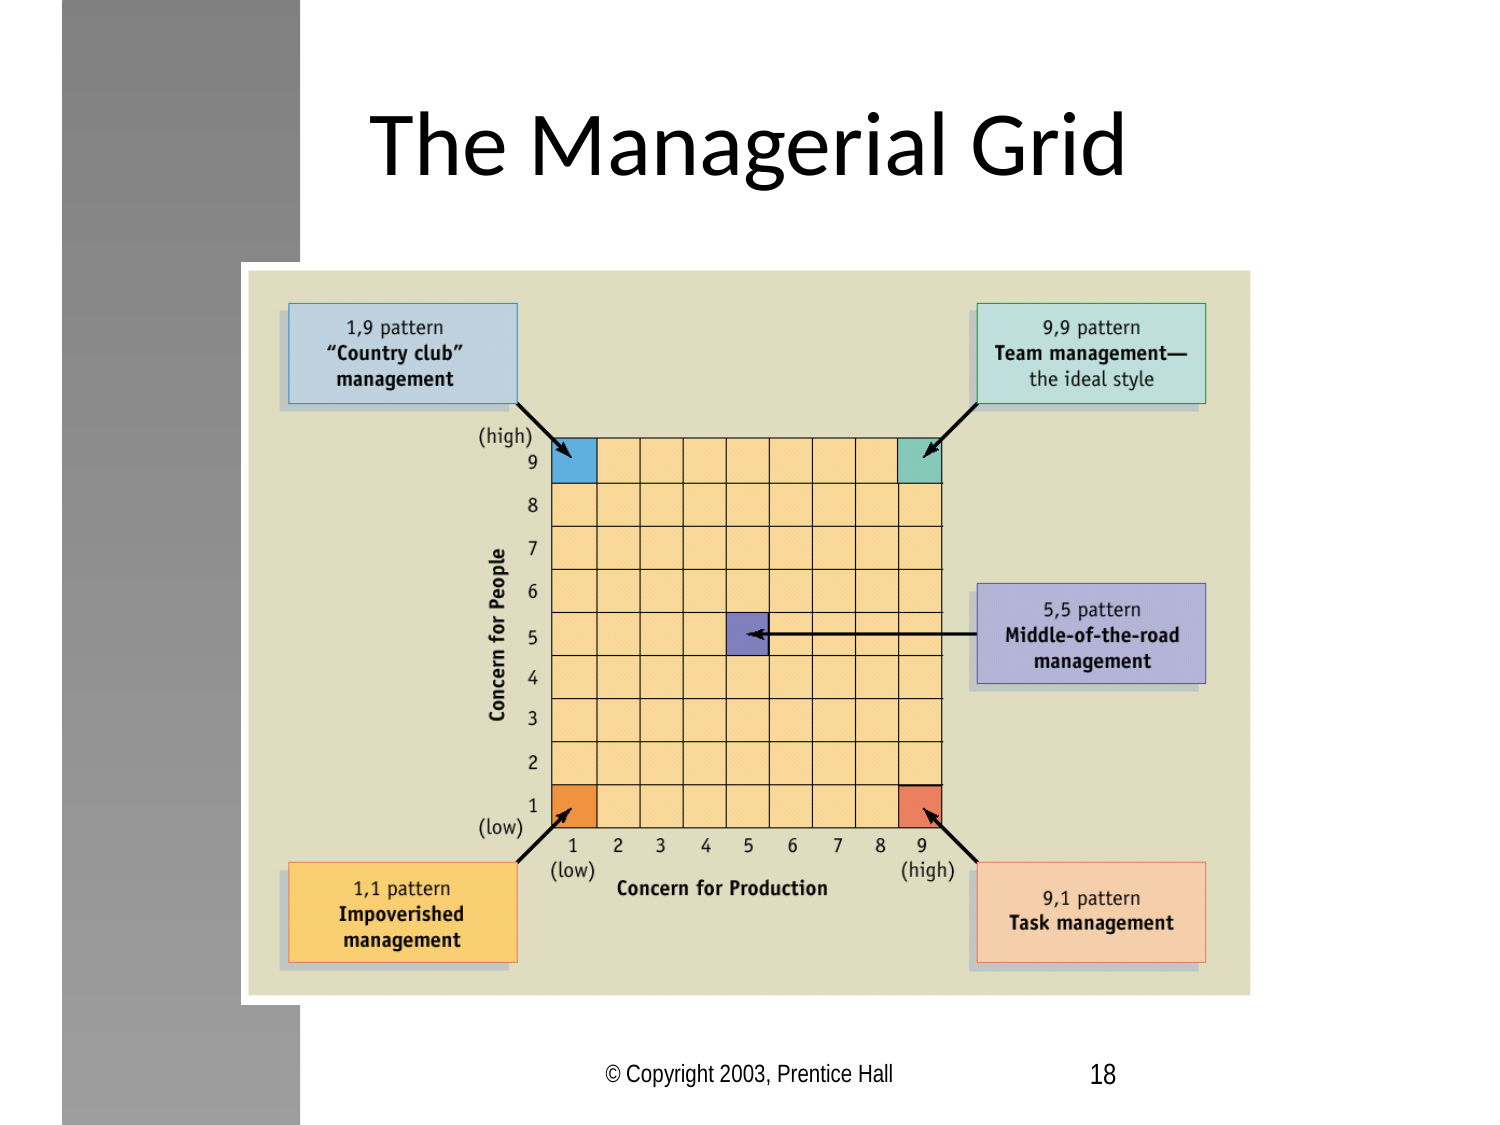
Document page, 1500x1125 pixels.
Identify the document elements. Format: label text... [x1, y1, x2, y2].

picture [241, 262, 1259, 1005]
text_box © Copyright 2003, Prentice Hall [512, 1042, 988, 1103]
title The Managerial Grid [75, 45, 1426, 233]
text_box 18 [1074, 1042, 1426, 1103]
